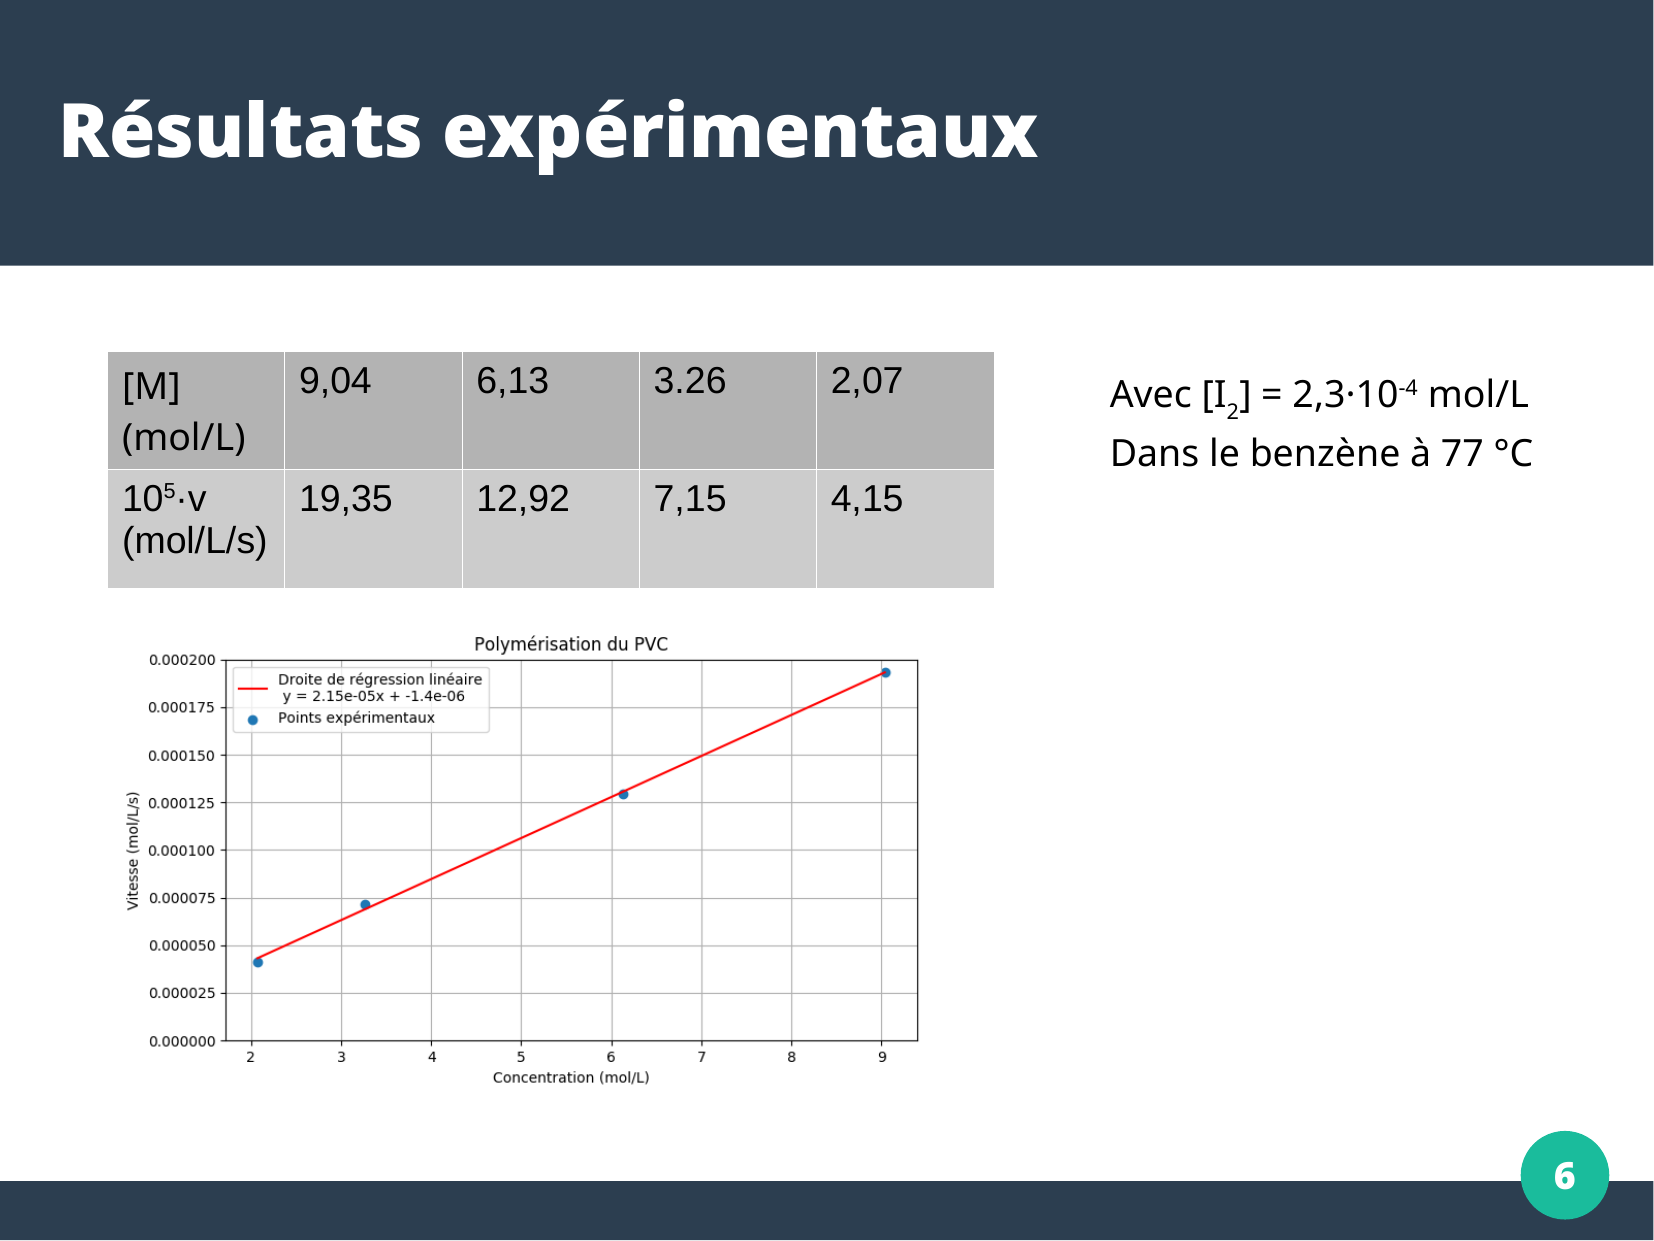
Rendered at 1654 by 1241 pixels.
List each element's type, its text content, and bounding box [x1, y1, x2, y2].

table_cell 12,92 [463, 470, 639, 588]
table_header 6,13 [463, 352, 639, 469]
title Résultats expérimentaux [59, 49, 1595, 207]
picture [114, 600, 1006, 1096]
table_header 9,04 [285, 352, 462, 469]
text_box Avec [I2] = 2,3·10-4 mol/L Dans le benzène à 77 °C [1095, 360, 1636, 471]
table_cell 105·v (mol/L/s) [108, 470, 284, 588]
table_cell 4,15 [817, 470, 994, 588]
table_cell 7,15 [640, 470, 816, 588]
table_header 3.26 [640, 352, 816, 469]
table_header 2,07 [817, 352, 994, 469]
table_header [M] (mol/L) [108, 352, 284, 469]
table_cell 19,35 [285, 470, 462, 588]
